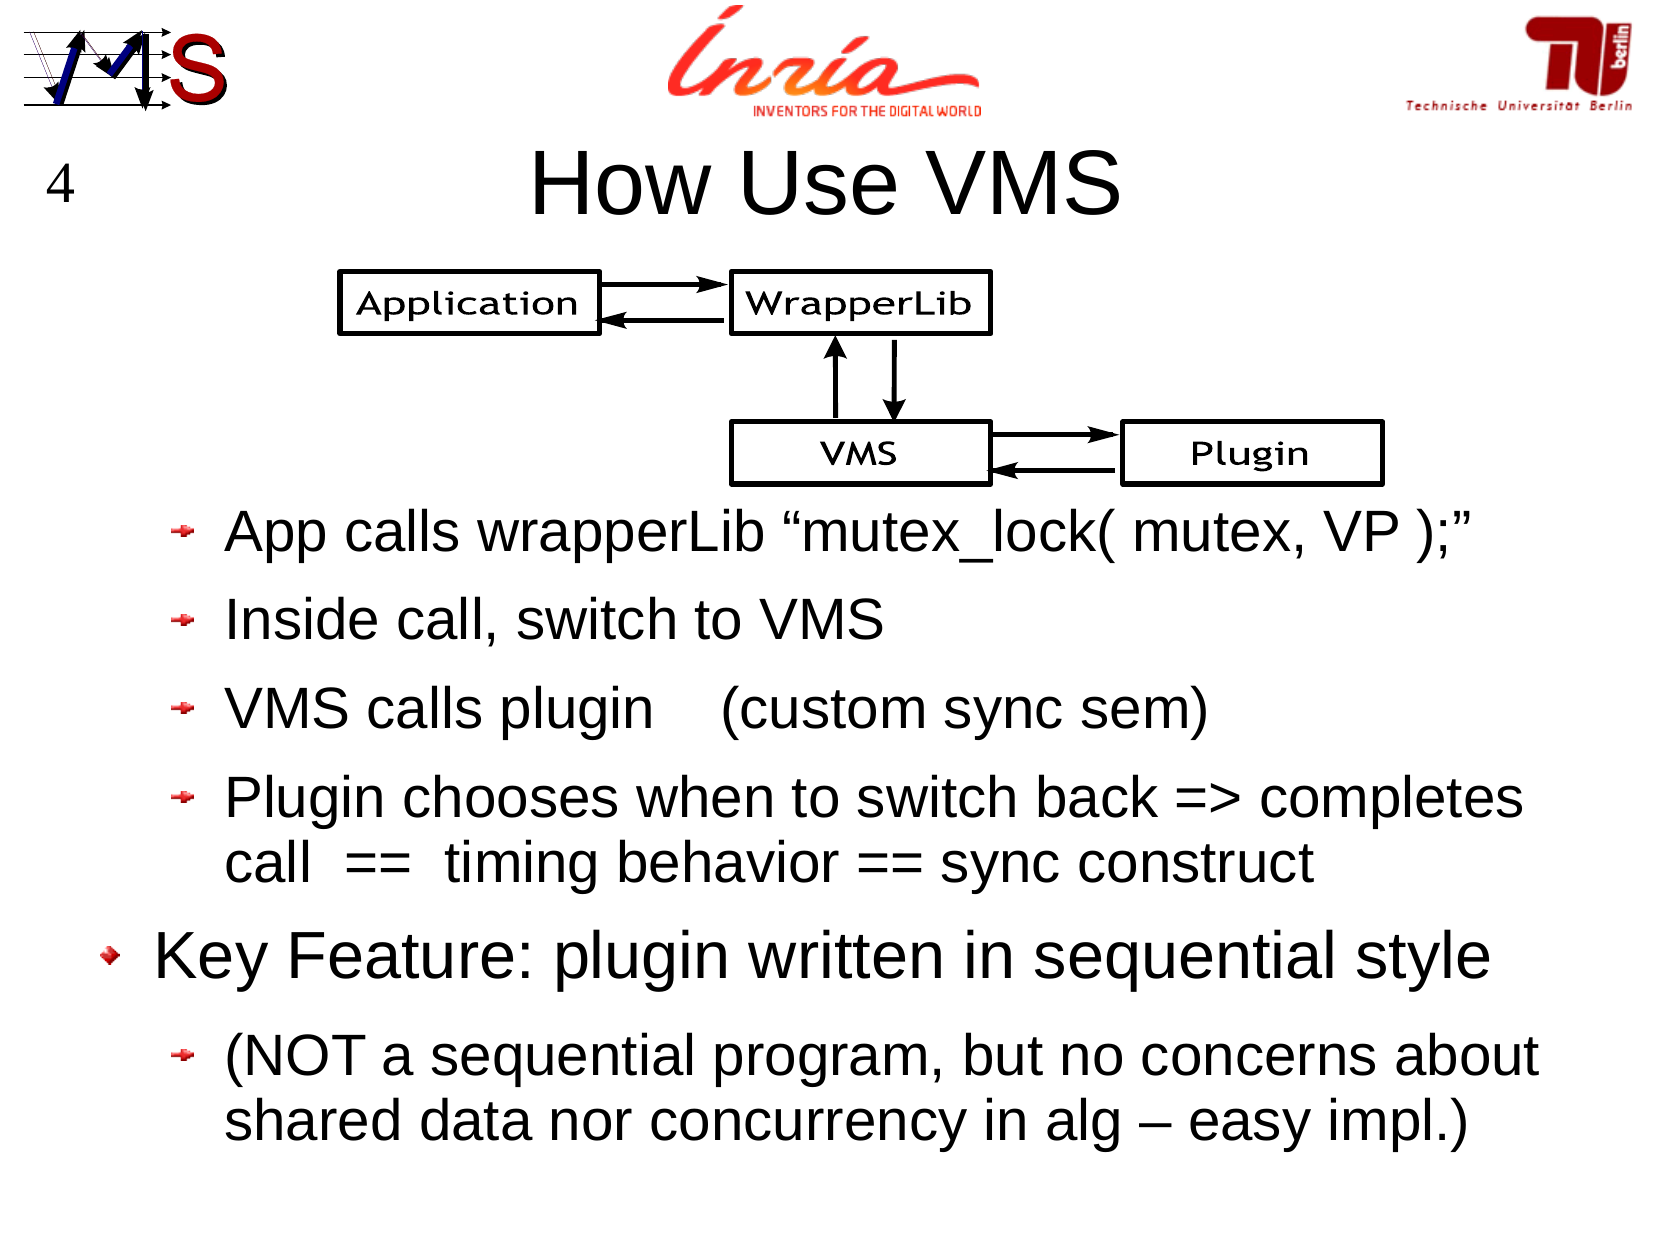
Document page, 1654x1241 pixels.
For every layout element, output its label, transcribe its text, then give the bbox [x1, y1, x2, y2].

picture [668, 5, 981, 78]
title How Use VMS [82, 78, 1571, 287]
list App calls wrapperLib “mutex_lock( mutex, VP );” Inside call, switch to VMS VMS calls plugin (custom sync sem) Plugin chooses when to switch back => completes call == timing behavior == sync construct Key Feature: plugin written in sequential style (NOT a sequential program, but no concerns about shared data nor concurrency in alg – easy impl.) [82, 290, 1571, 1151]
picture [337, 269, 1388, 488]
picture [1303, 5, 1646, 123]
